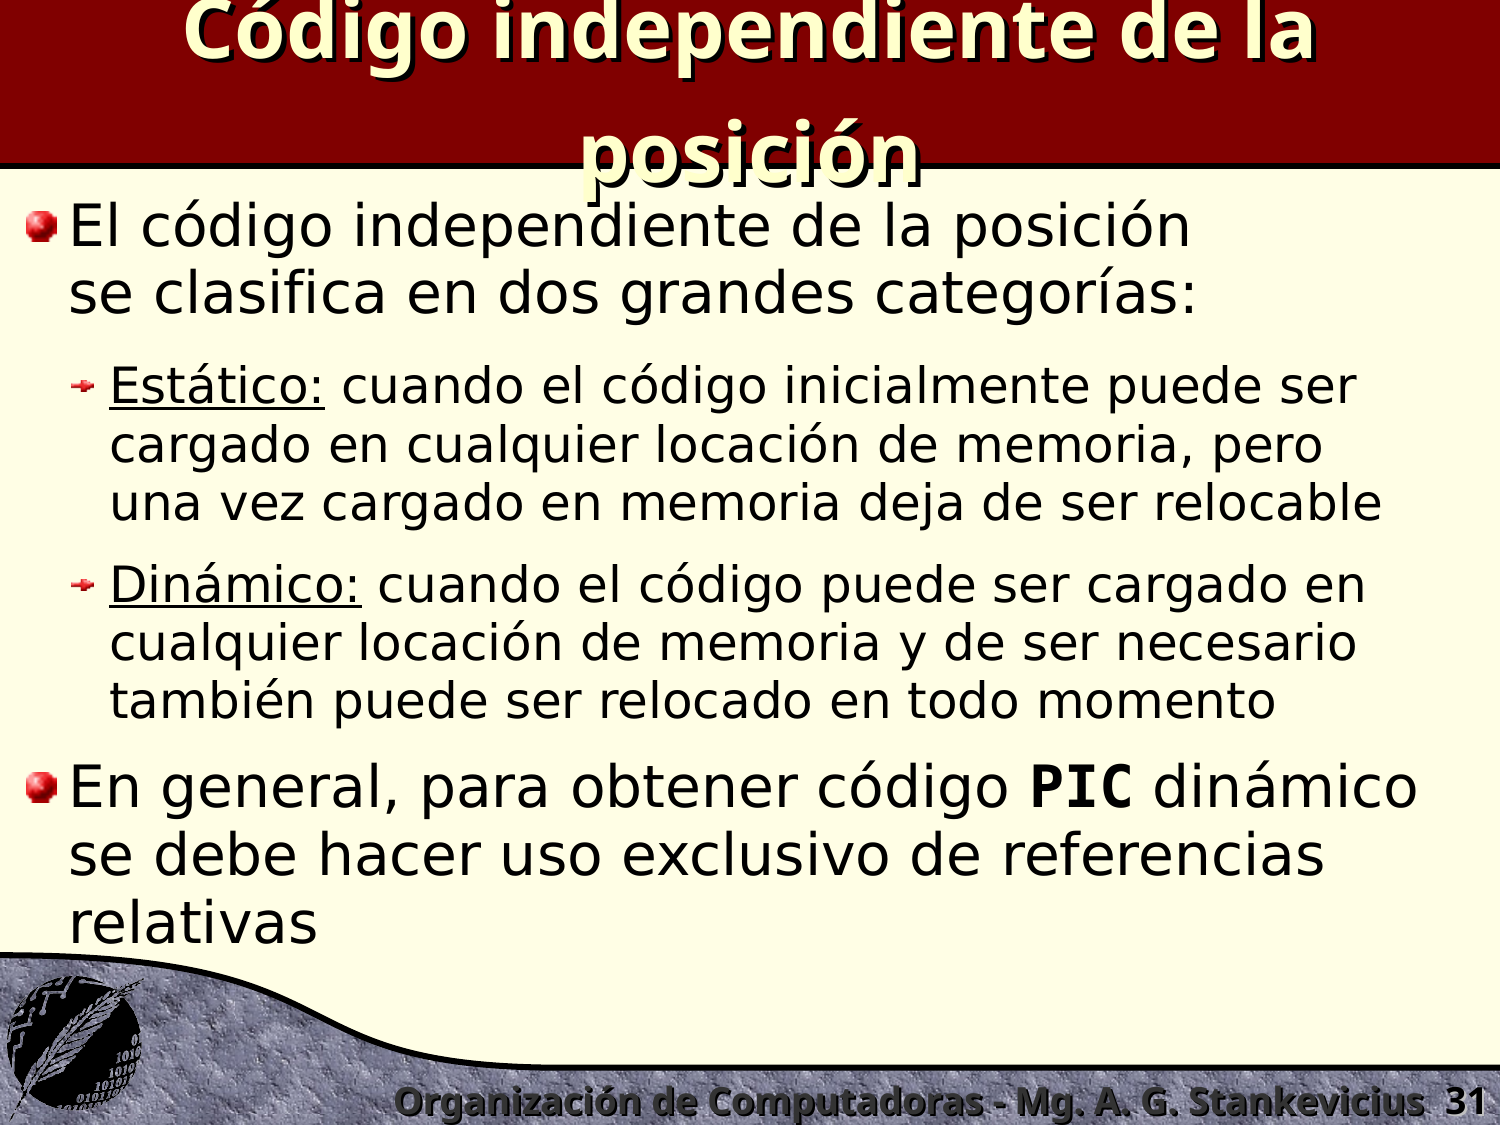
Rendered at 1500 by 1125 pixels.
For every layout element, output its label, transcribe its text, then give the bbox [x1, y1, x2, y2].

picture [0, 959, 1500, 1125]
picture [448, 1100, 455, 1110]
title Código independiente de la posición [15, 15, 1485, 150]
picture [1058, 1100, 1065, 1110]
list El código independiente de la posición se clasifica en dos grandes categorías: Estático: cuando el código inicialmente puede ser cargado en cualquier locación de memoria, pero una vez cargado en memoria deja de ser relocable Dinámico: cuando el código puede ser cargado en cualquier locación de memoria y de ser necesario también puede ser relocado en todo momento En general, para obtener código PIC dinámico se debe hacer uso exclusivo de referencias relativas [11, 192, 1486, 961]
picture [802, 1100, 806, 1110]
